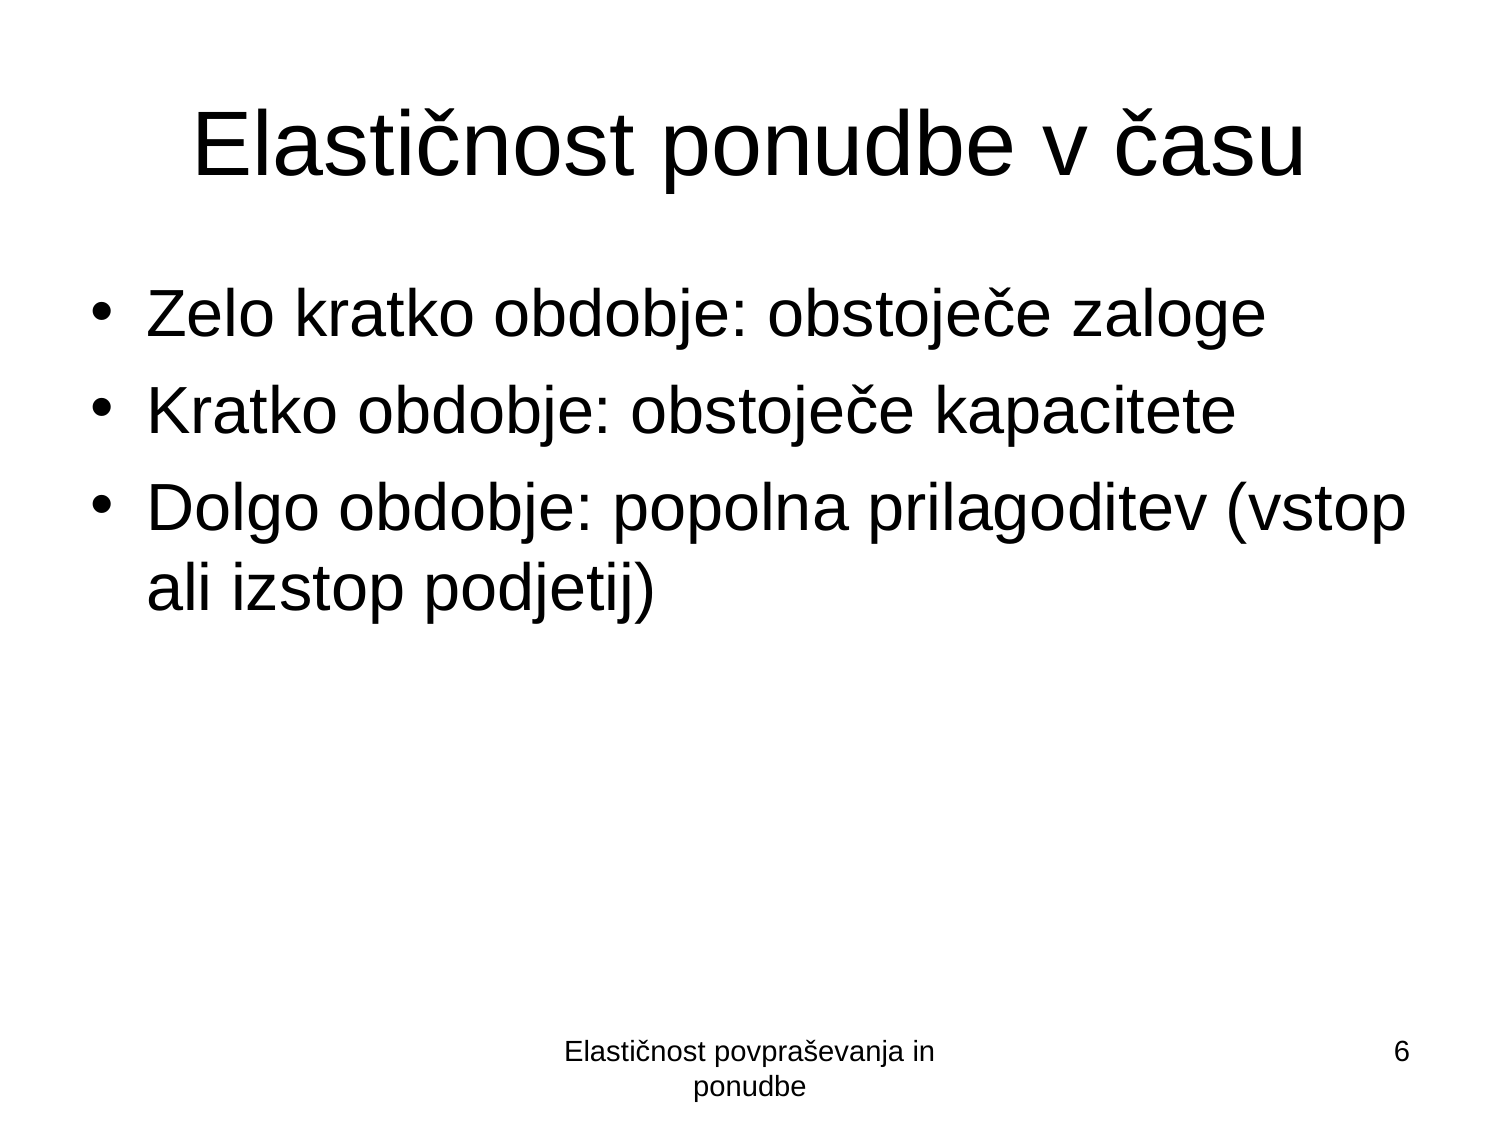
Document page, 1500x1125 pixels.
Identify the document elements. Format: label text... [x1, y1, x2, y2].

text_box Elastičnost povpraševanja in ponudbe [512, 1024, 988, 1103]
text_box <number> [1074, 1024, 1426, 1103]
title Elastičnost ponudbe v času [75, 45, 1426, 233]
list Zelo kratko obdobje: obstoječe zaloge Kratko obdobje: obstoječe kapacitete Dolgo obdobje: popolna prilagoditev (vstop ali izstop podjetij) [75, 262, 1426, 1006]
